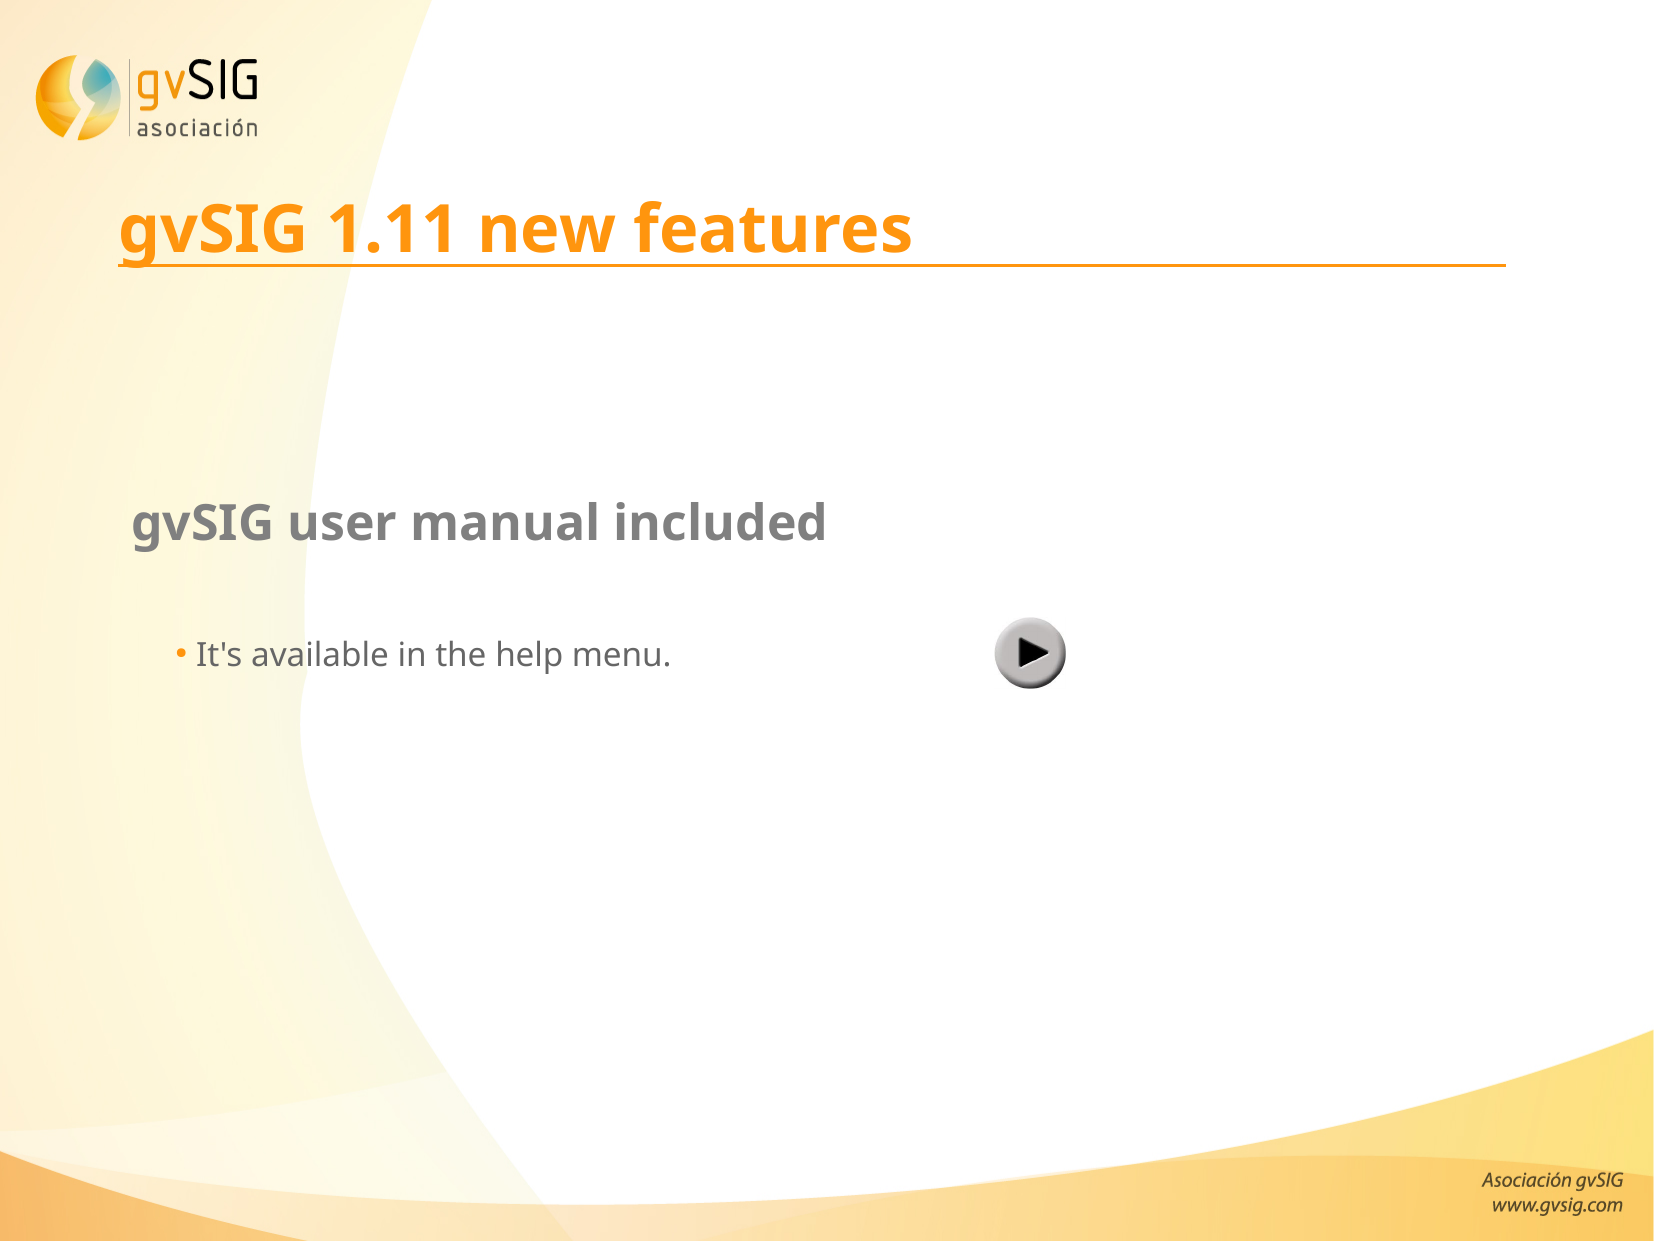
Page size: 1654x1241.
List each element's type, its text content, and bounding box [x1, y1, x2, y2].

text_box It's available in the help menu. [160, 601, 1369, 655]
picture [0, 0, 1654, 1241]
title gvSIG 1.11 new features [118, 177, 1607, 276]
title gvSIG user manual included [118, 477, 1568, 566]
